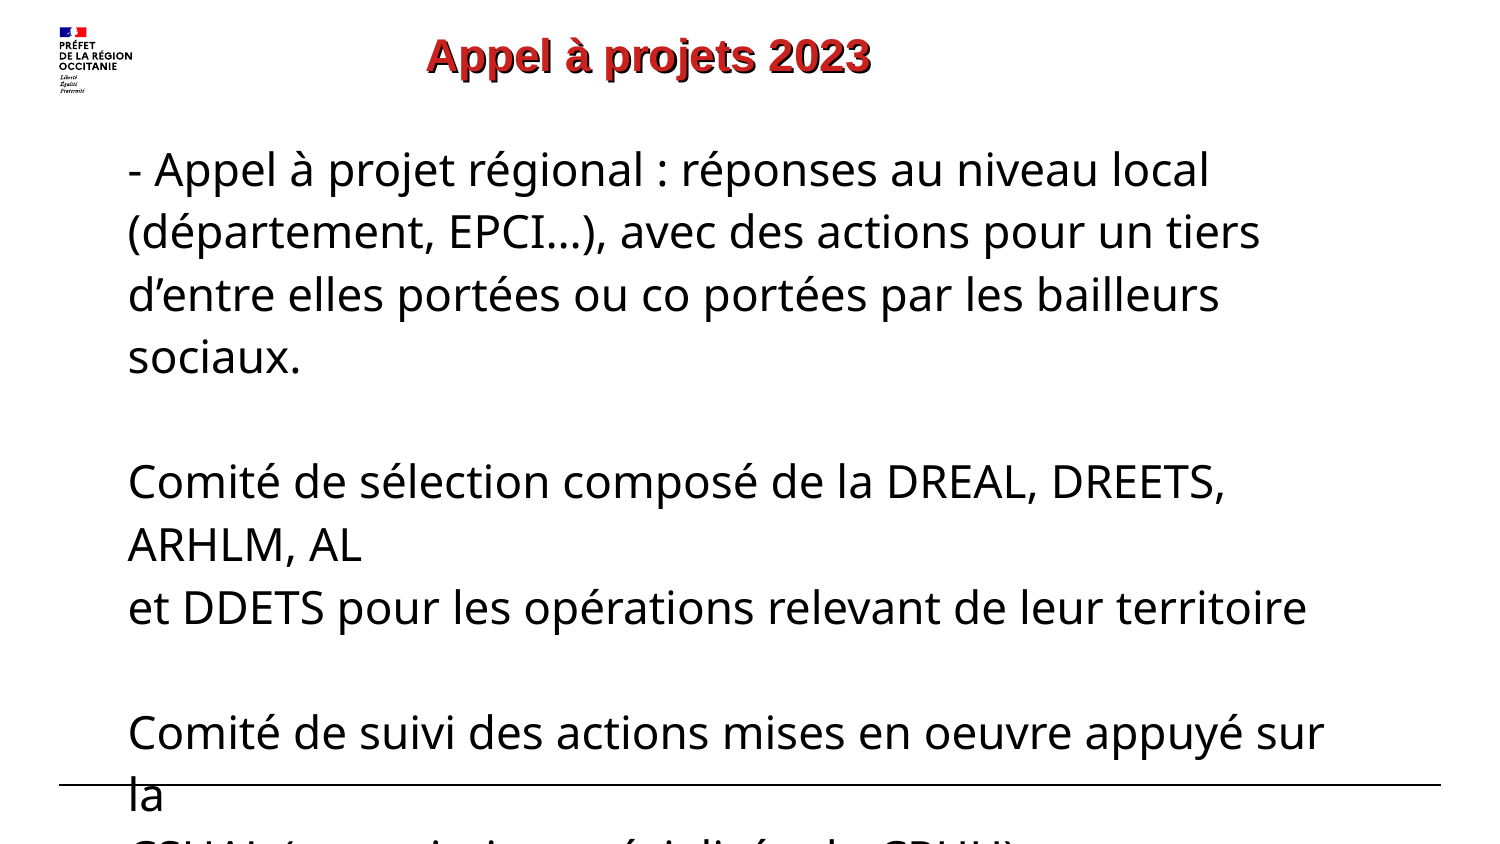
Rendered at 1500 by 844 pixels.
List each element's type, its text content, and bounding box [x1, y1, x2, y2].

list Appel à projets 2023 [354, 29, 1252, 81]
text_box - Appel à projet régional : réponses au niveau local (département, EPCI…), avec des actions pour un tiers d’entre elles portées ou co portées par les bailleurs sociaux. Comité de sélection composé de la DREAL, DREETS, ARHLM, AL et DDETS pour les opérations relevant de leur territoire Comité de suivi des actions mises en oeuvre appuyé sur la CSHAL (commission spécialisée du CRHH) [112, 129, 1388, 775]
